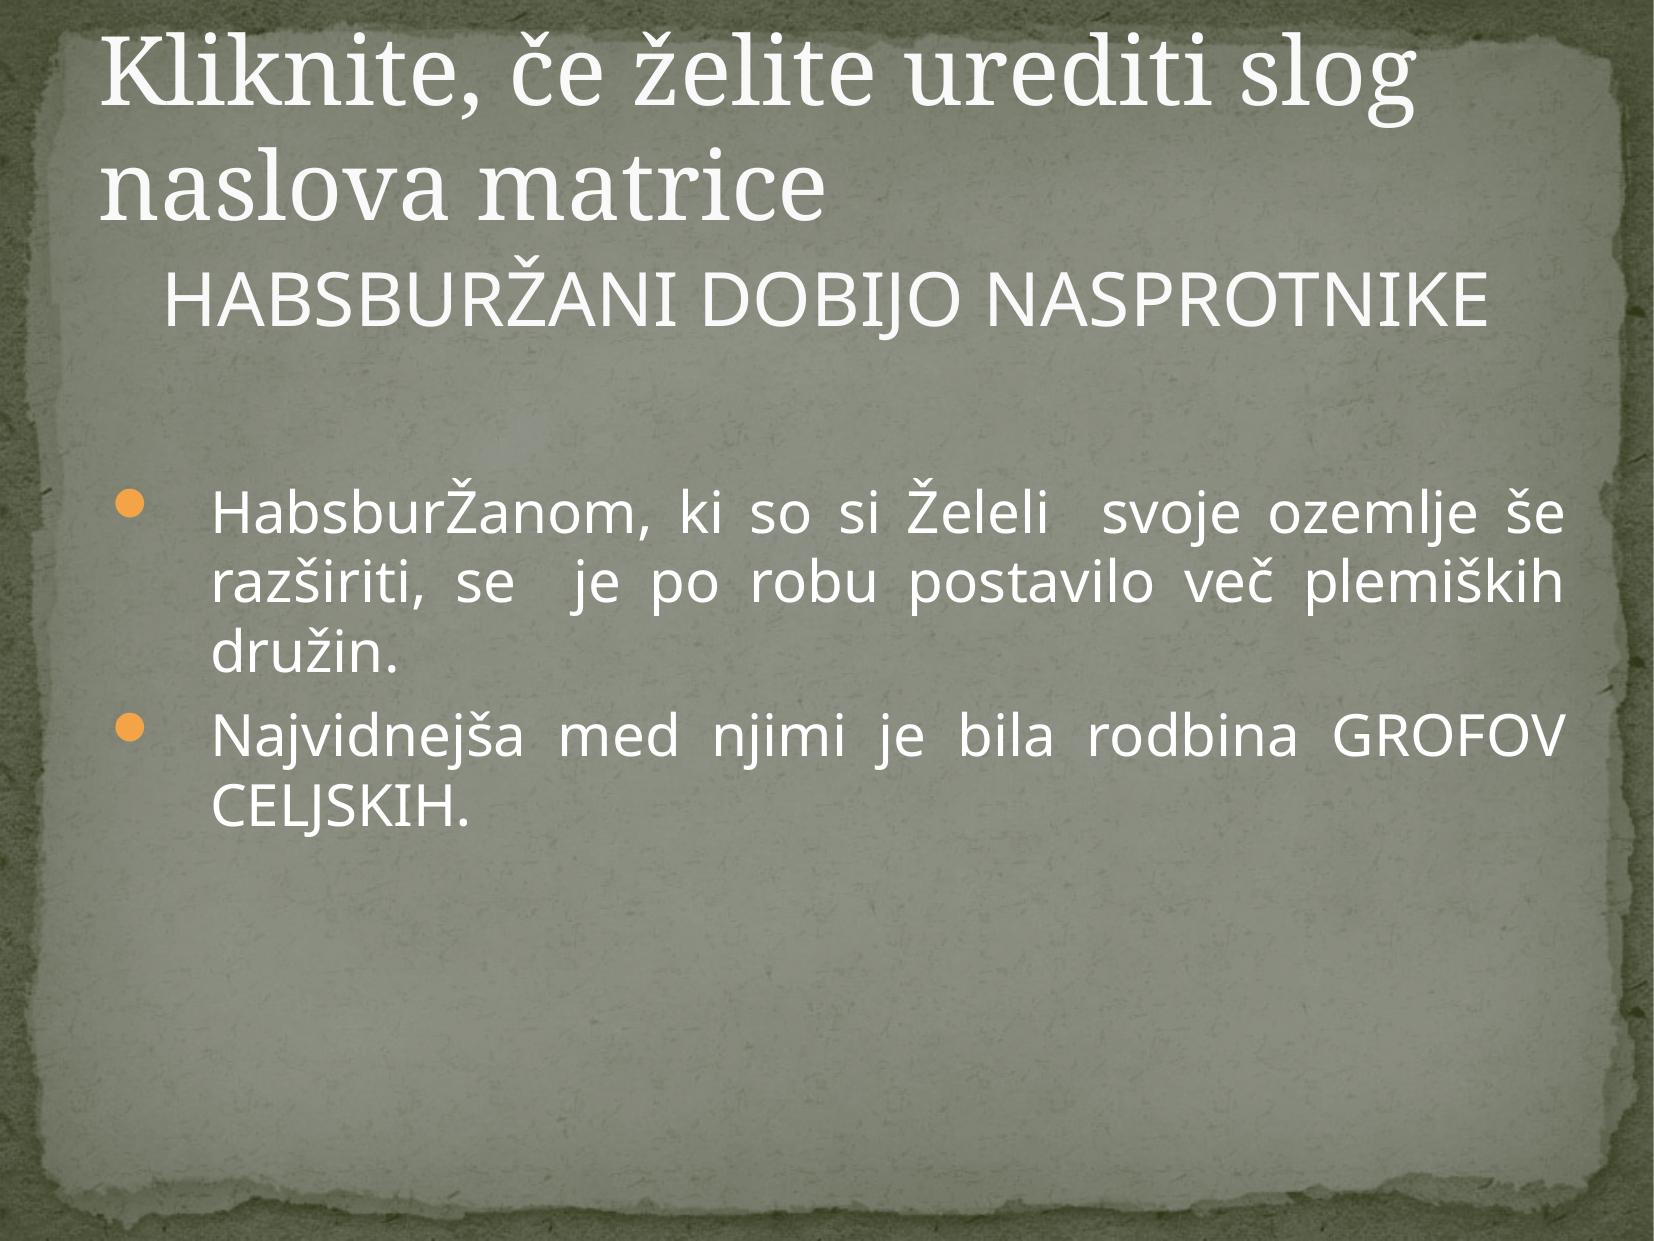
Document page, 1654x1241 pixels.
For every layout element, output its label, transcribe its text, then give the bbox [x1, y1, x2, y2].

text_box HABSBURŽANI DOBIJO NASPROTNIKE [82, 135, 1571, 351]
text_box HabsburŽanom, ki so si Želeli svoje ozemlje še razširiti, se je po robu postavilo več plemiških družin. Najvidnejša med njimi je bila rodbina GROFOV CELJSKIH. [94, 466, 1583, 906]
picture [0, 0, 1654, 1241]
